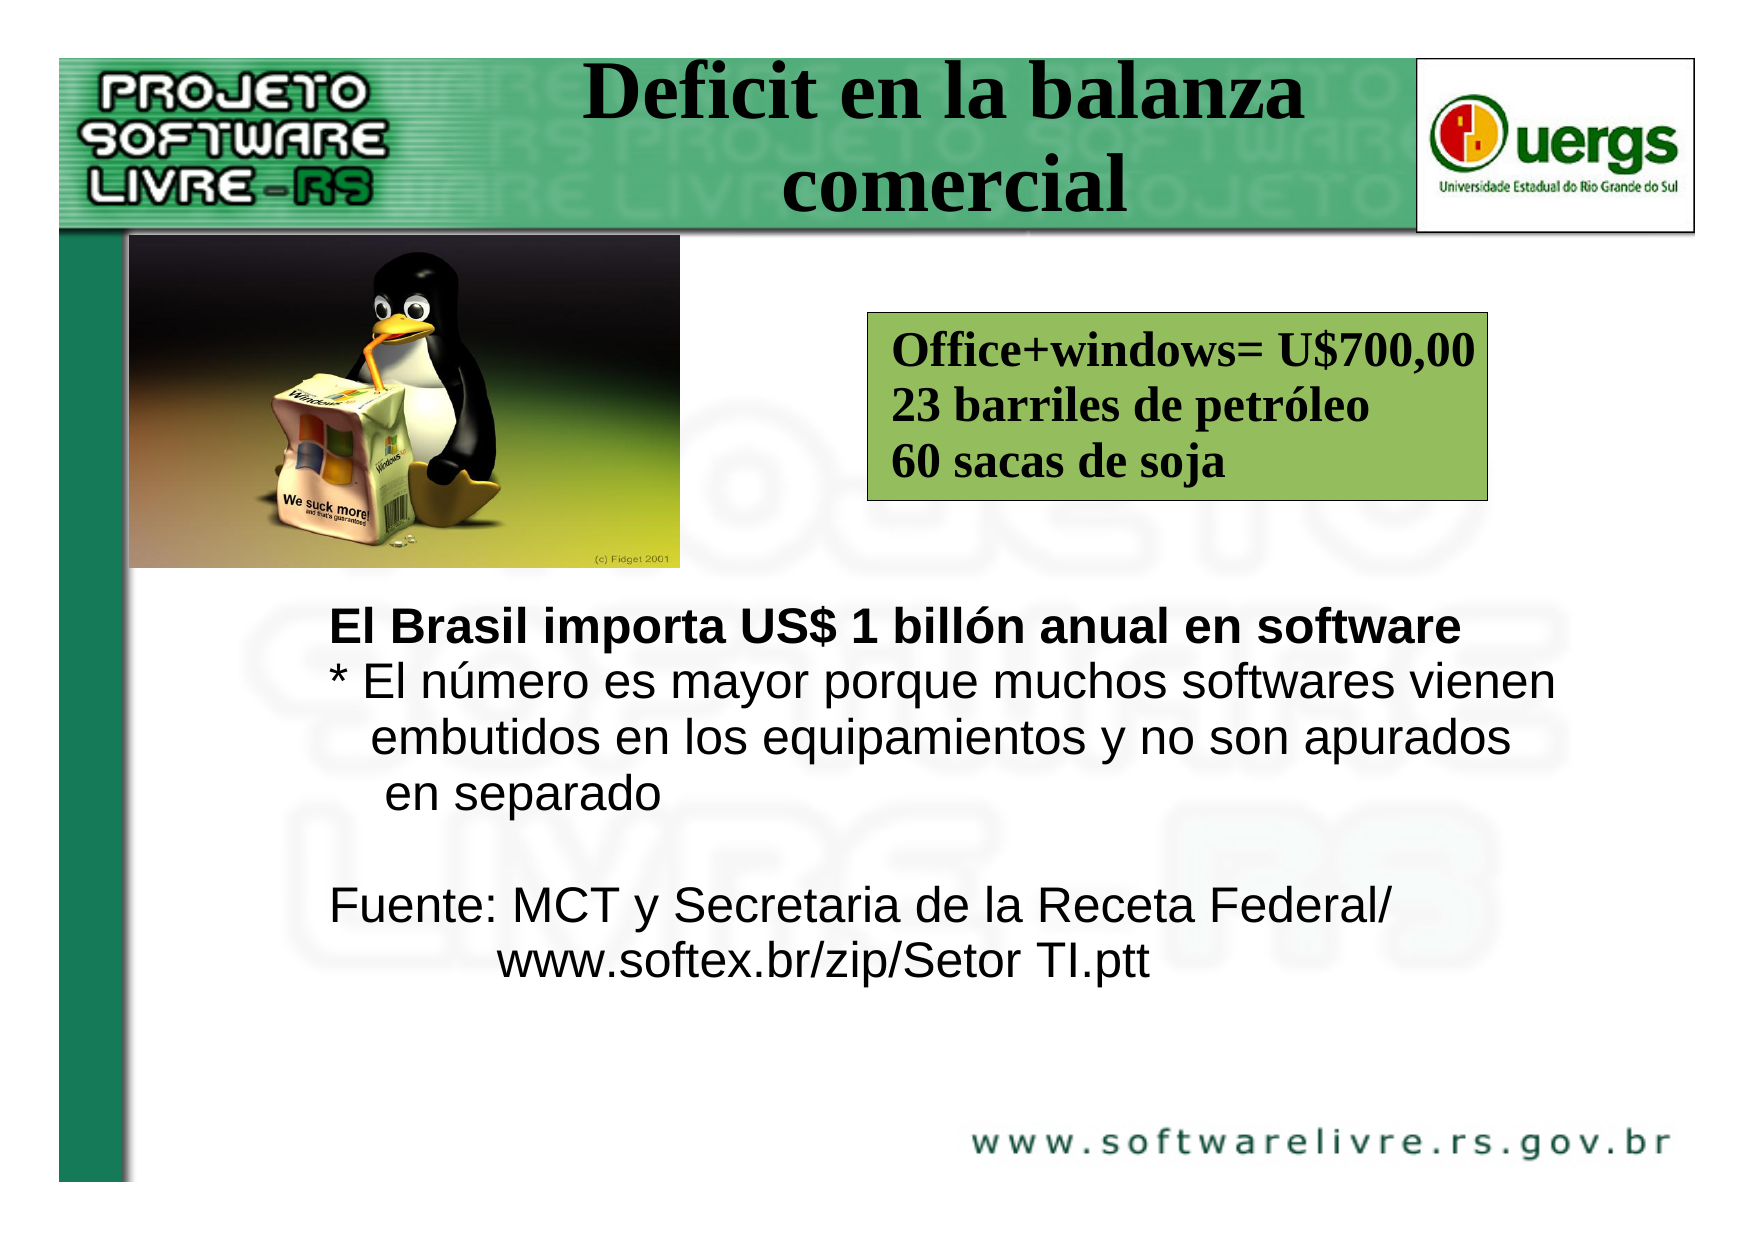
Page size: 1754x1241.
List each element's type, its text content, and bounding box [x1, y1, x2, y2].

text_box Office+windows= U$700,00 23 barriles de petróleo 60 sacas de soja [891, 322, 1476, 497]
text_box Deficit en la balanza comercial [195, 44, 1695, 237]
text_box [867, 312, 1488, 501]
picture [59, 58, 1695, 1182]
text_box El Brasil importa US$ 1 billón anual en software * El número es mayor porque muchos softwares vienen embutidos en los equipamientos y no son apurados en separado Fuente: MCT y Secretaria de la Receta Federal/ www.softex.br/zip/Setor TI.ptt [328, 598, 1557, 1006]
